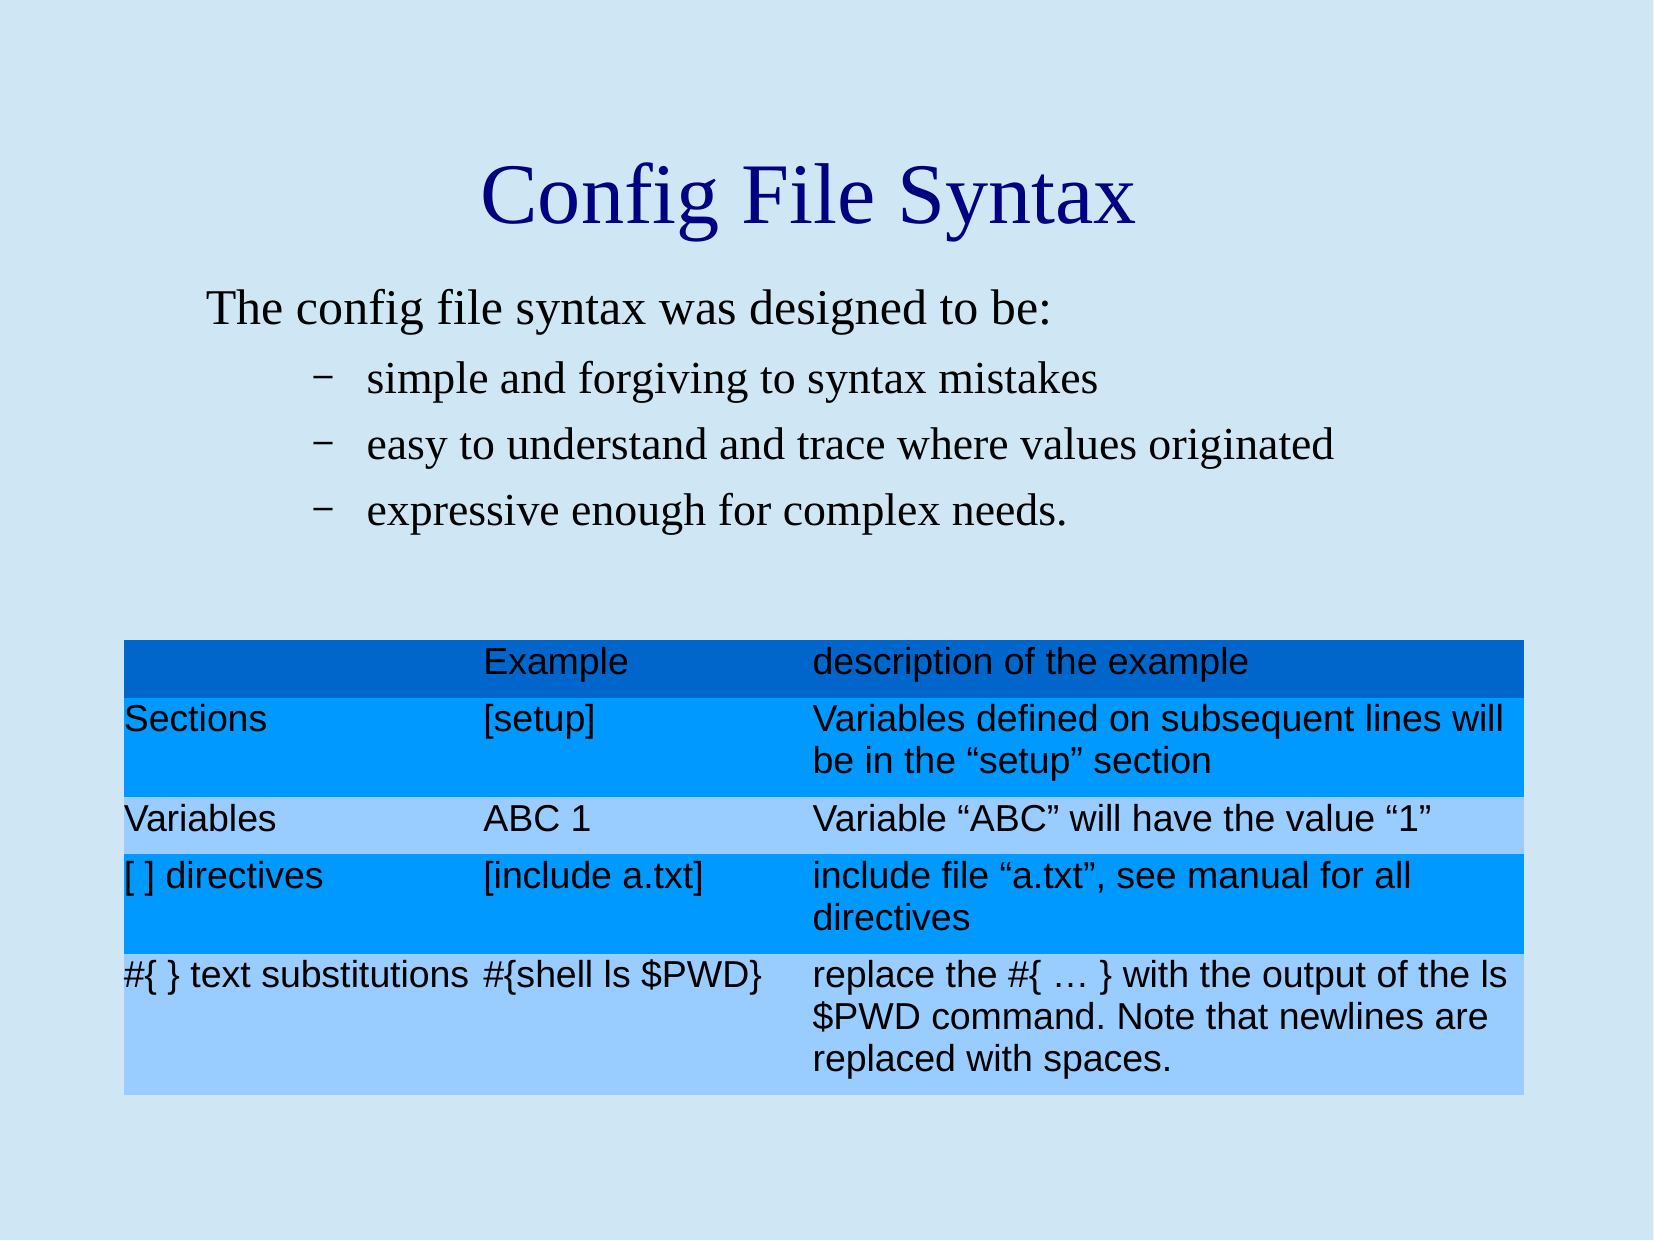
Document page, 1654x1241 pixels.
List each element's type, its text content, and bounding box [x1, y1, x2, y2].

list The config file syntax was designed to be: simple and forgiving to syntax mistakes easy to understand and trace where values originated expressive enough for complex needs. [135, 279, 1494, 631]
table_cell [include a.txt] [483, 854, 813, 954]
table_cell replace the #{ … } with the output of the ls $PWD command. Note that newlines are replaced with spaces. [813, 954, 1524, 1095]
table_header description of the example [813, 640, 1524, 698]
table_cell #{shell ls $PWD} [483, 954, 813, 1095]
table_cell ABC 1 [483, 797, 813, 854]
title Config File Syntax [82, 90, 1536, 298]
table_cell include file “a.txt”, see manual for all directives [813, 854, 1524, 954]
table_cell Sections [124, 698, 483, 797]
table_cell ABC 1 [491, 808, 500, 821]
table_cell #{ } text substitutions [124, 954, 483, 1095]
table_cell [setup] [483, 698, 813, 797]
table_header [124, 640, 483, 698]
table_cell [ ] directives [124, 854, 483, 954]
table_header Example [483, 640, 813, 698]
table_cell Variable “ABC” will have the value “1” [813, 797, 1524, 854]
table_cell Variables defined on subsequent lines will be in the “setup” section [813, 698, 1524, 797]
table_cell Variables [124, 797, 483, 854]
